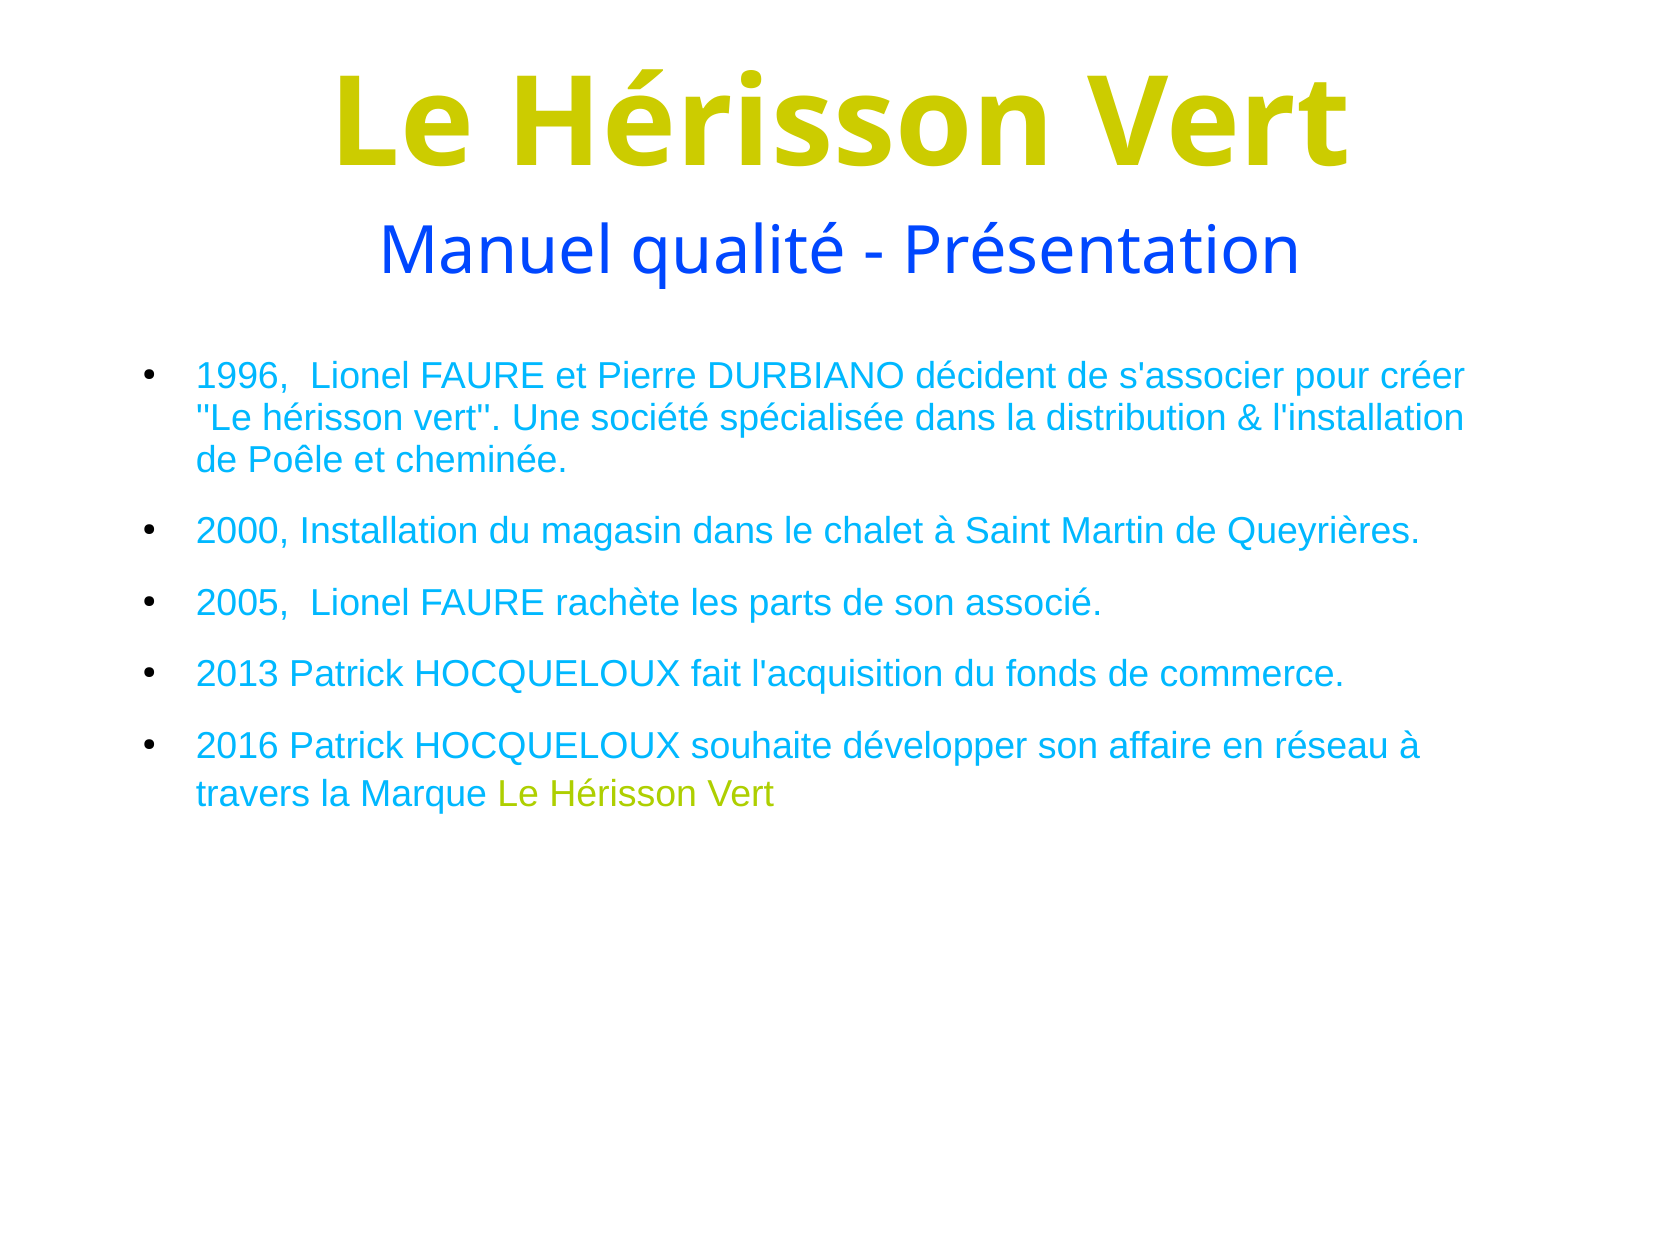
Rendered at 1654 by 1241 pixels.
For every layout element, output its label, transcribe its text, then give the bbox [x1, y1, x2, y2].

title Le Hérisson Vert Manuel qualité - Présentation [118, 56, 1564, 269]
list 1996, Lionel FAURE et Pierre DURBIANO décident de s'associer pour créer ''Le hérisson vert''. Une société spécialisée dans la distribution & l'installation de Poêle et cheminée. 2000, Installation du magasin dans le chalet à Saint Martin de Queyrières. 2005, Lionel FAURE rachète les parts de son associé. 2013 Patrick HOCQUELOUX fait l'acquisition du fonds de commerce. 2016 Patrick HOCQUELOUX souhaite développer son affaire en réseau à travers la Marque Le Hérisson Vert [124, 354, 1506, 1136]
